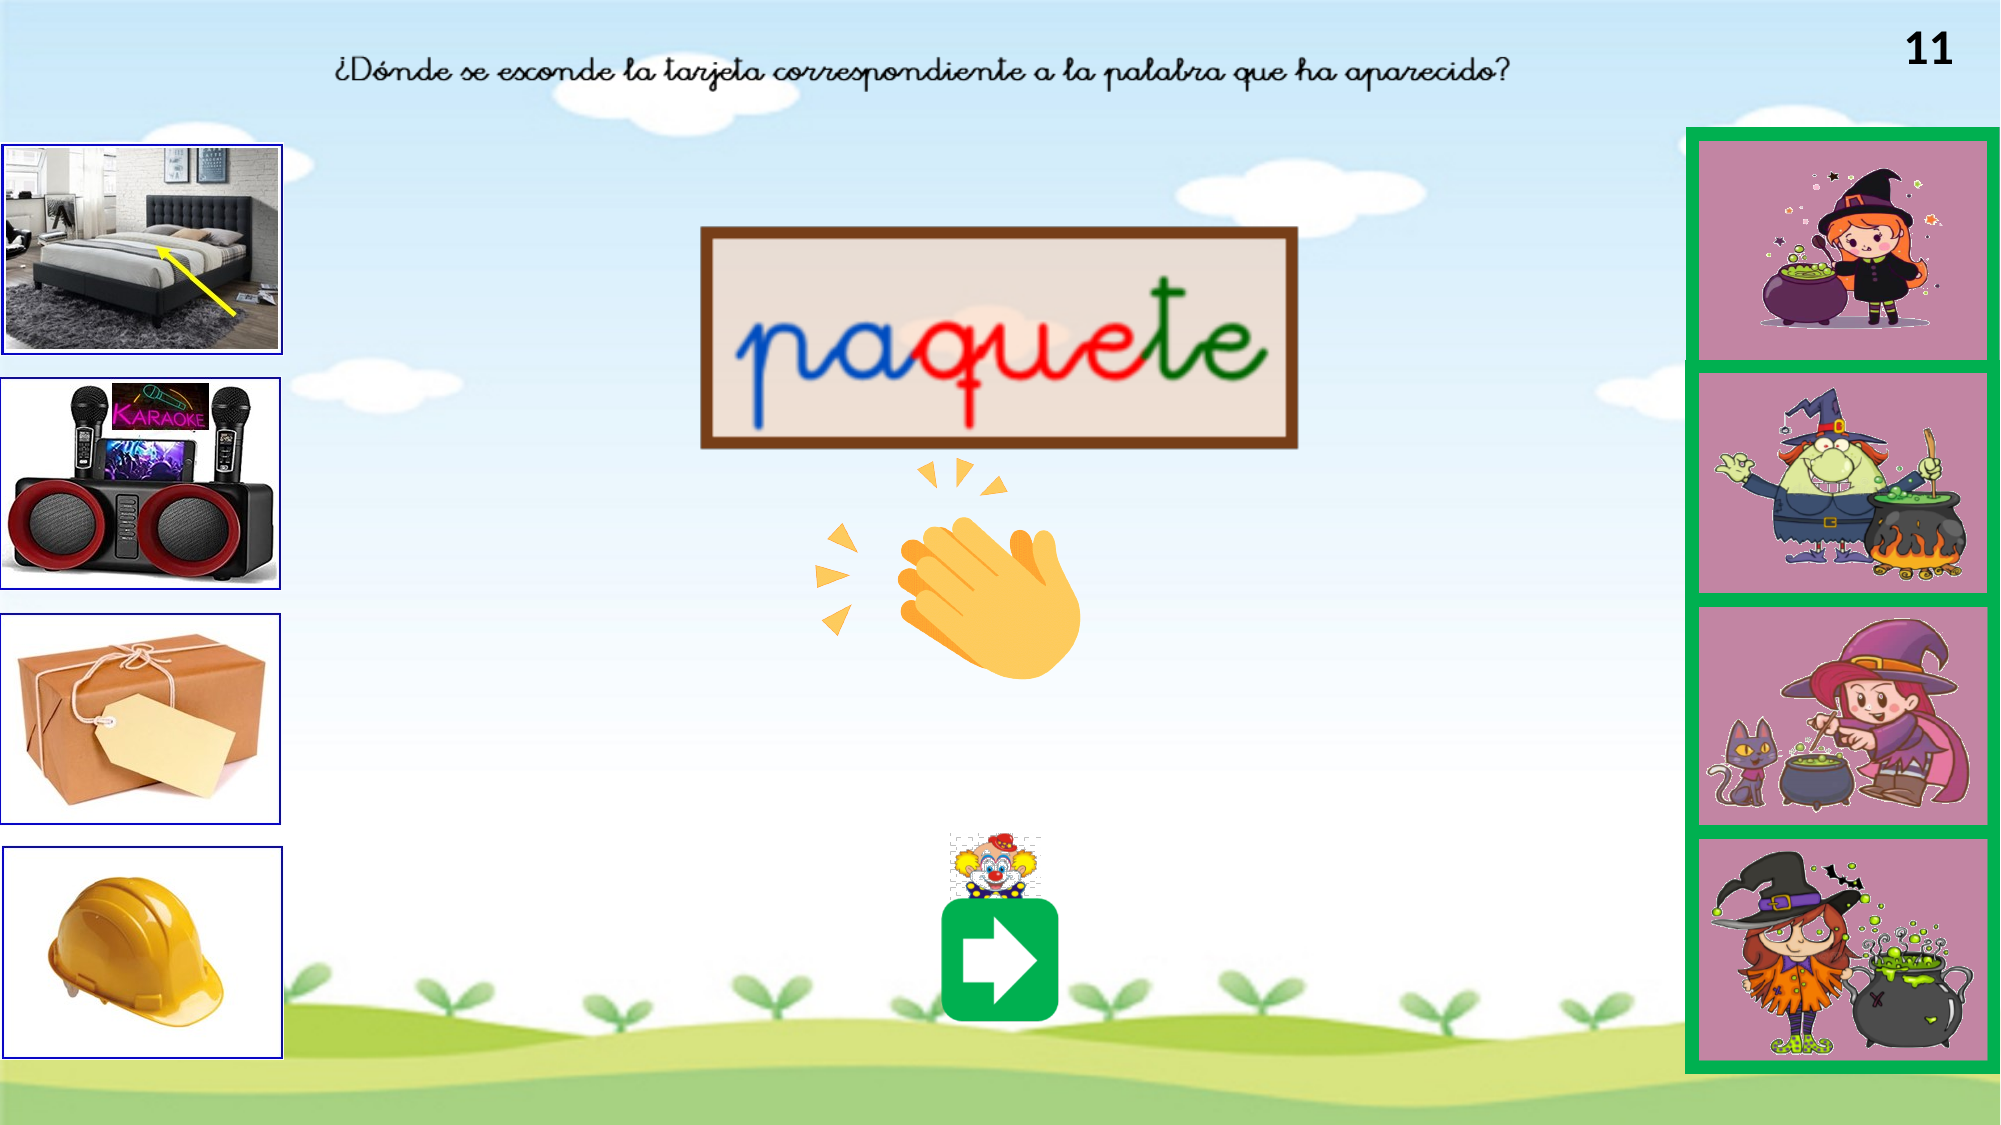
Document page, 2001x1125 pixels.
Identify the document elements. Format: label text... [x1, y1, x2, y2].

text_box 11 [1888, 6, 1975, 82]
picture [0, 0, 2001, 1125]
